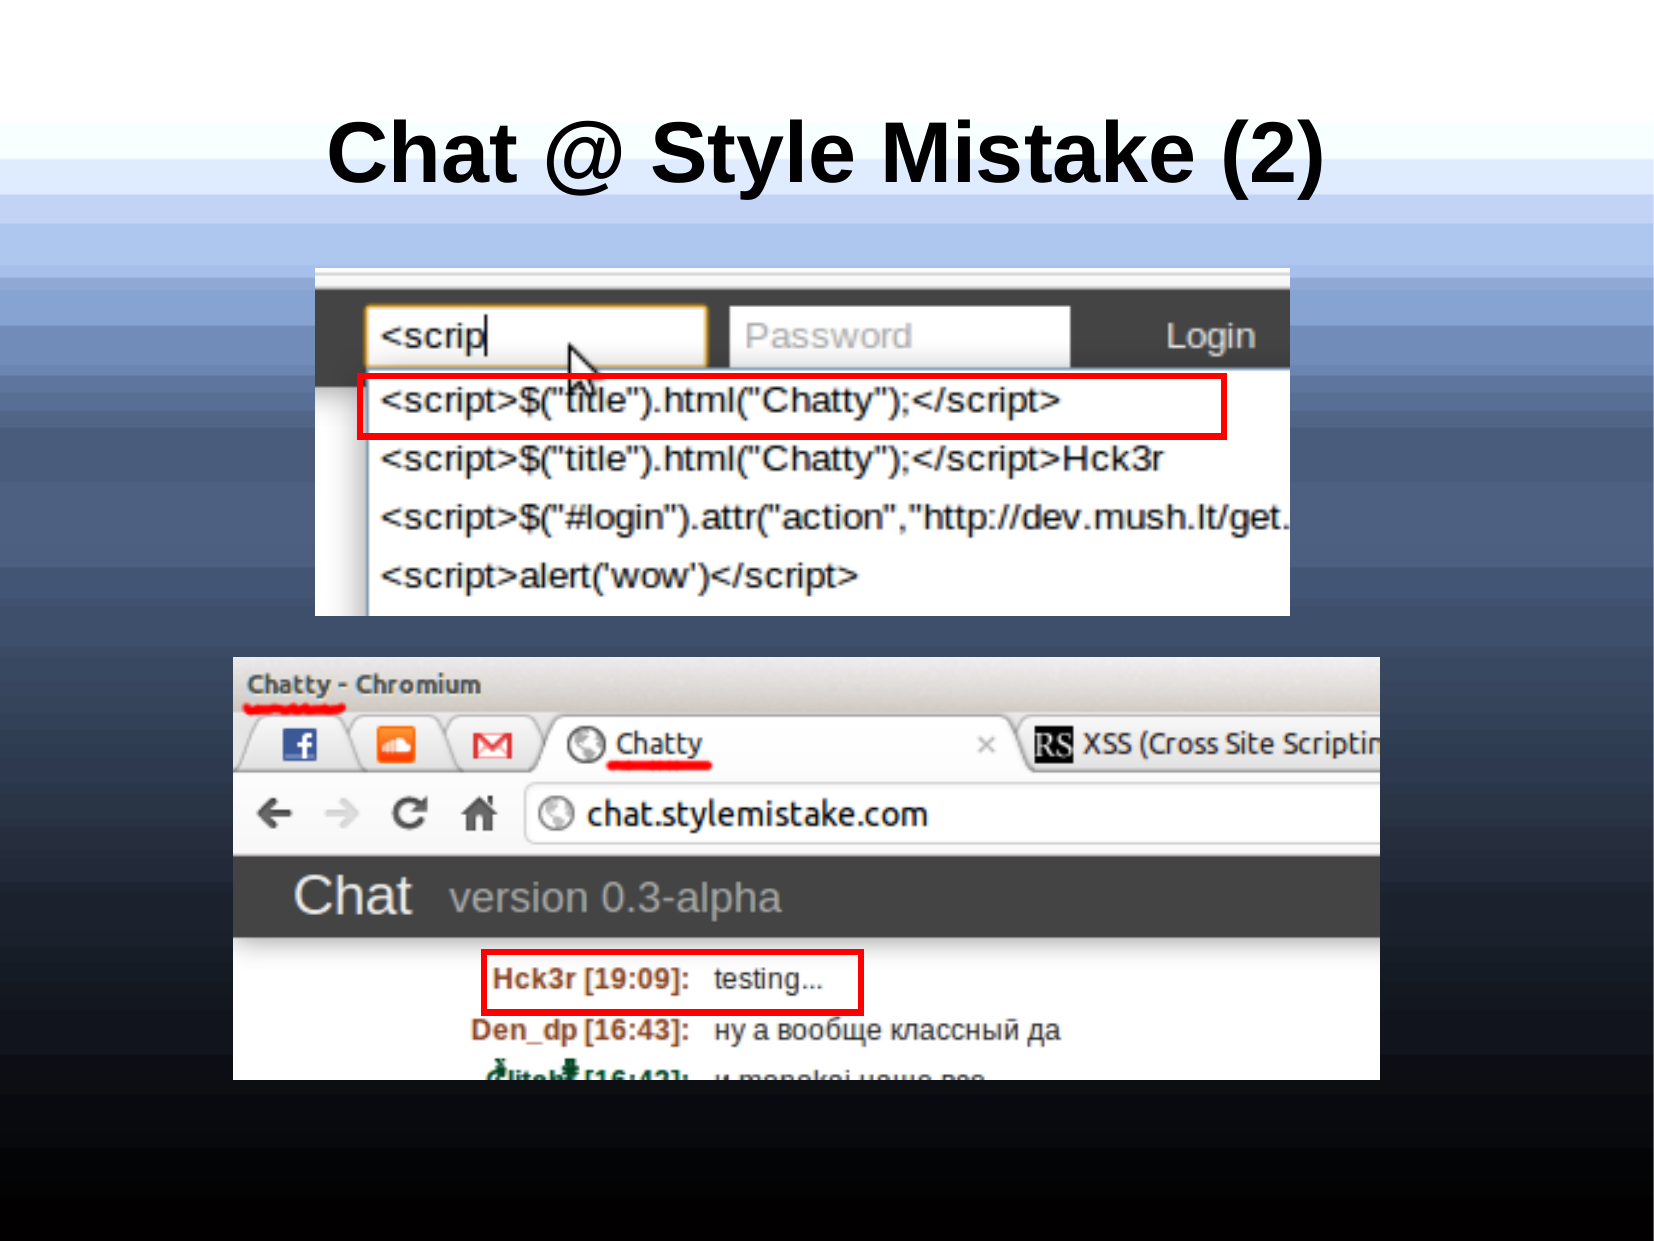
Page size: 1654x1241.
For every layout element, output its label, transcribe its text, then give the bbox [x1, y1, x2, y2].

picture [0, 0, 1654, 1241]
title Chat @ Style Mistake (2) [82, 49, 1571, 257]
